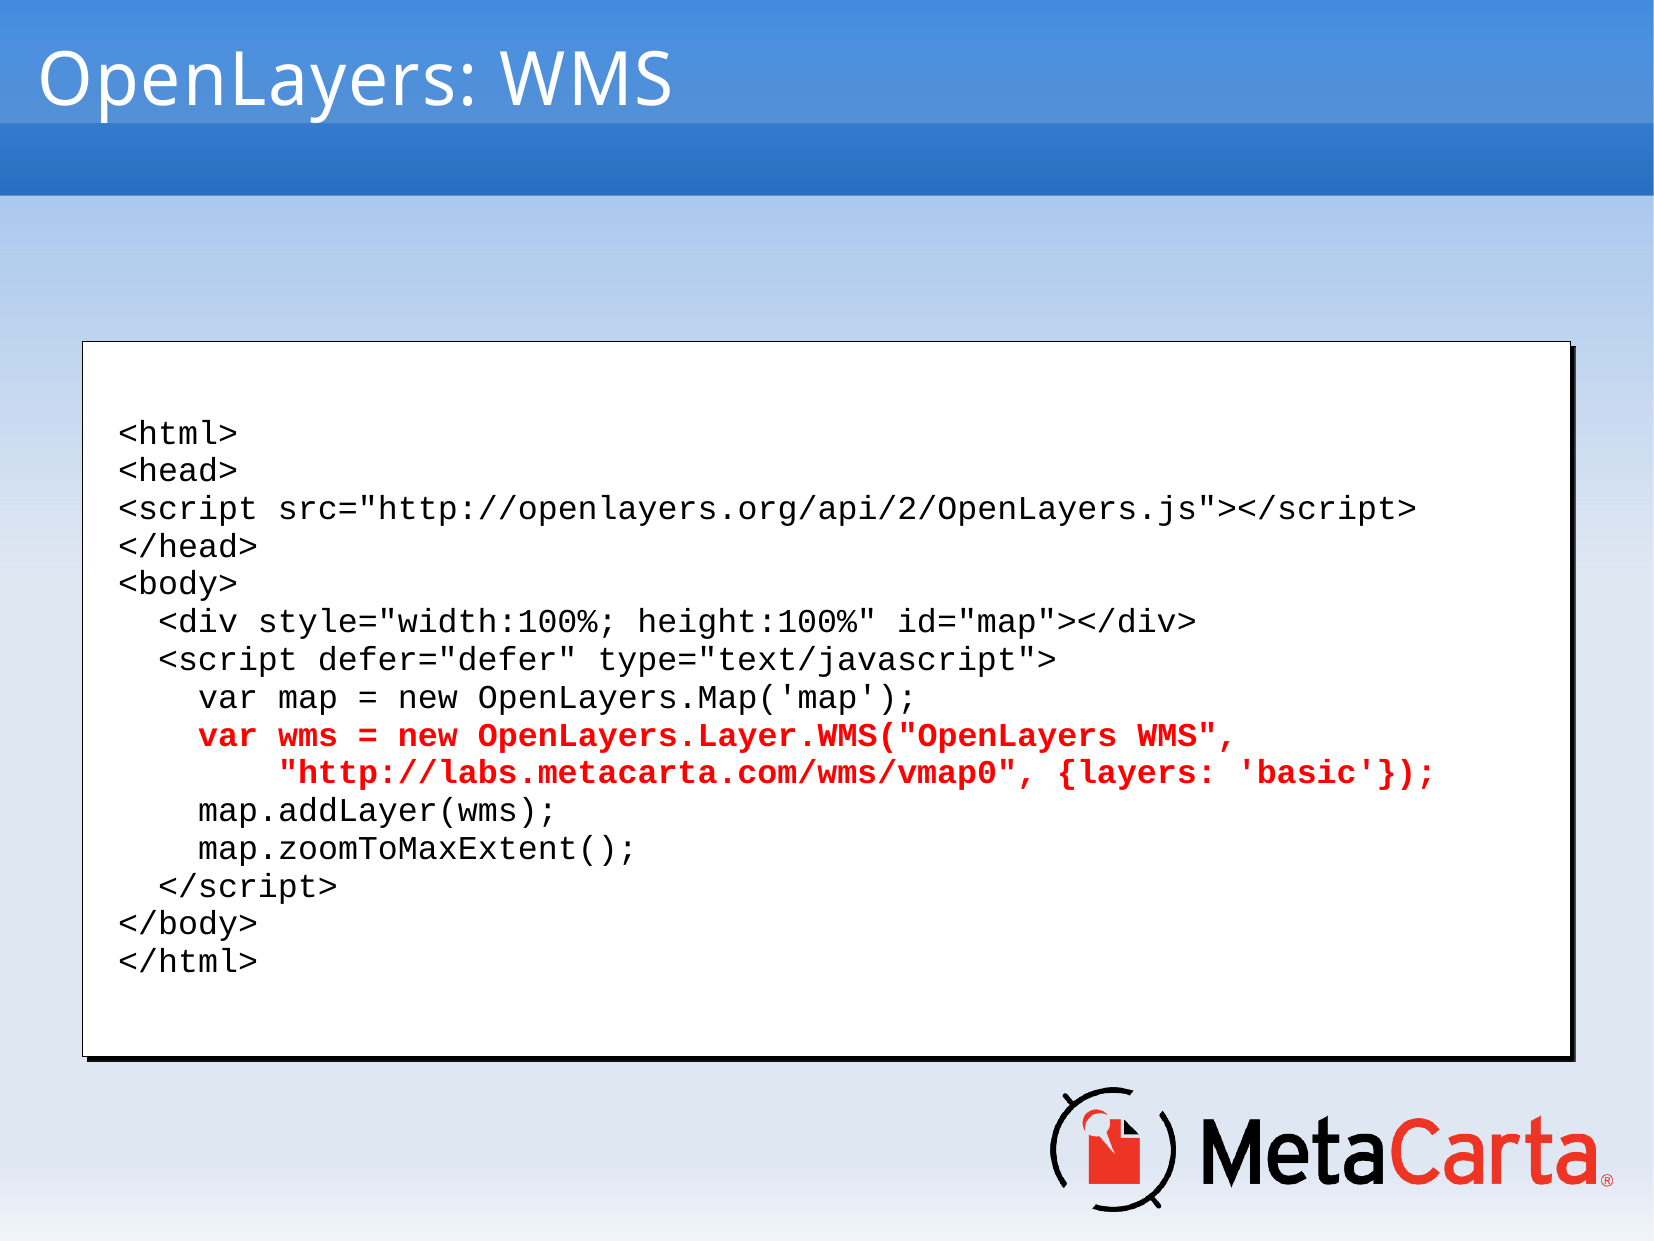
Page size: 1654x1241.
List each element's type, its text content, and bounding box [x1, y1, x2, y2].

subtitle <html> <head> <script src="http://openlayers.org/api/2/OpenLayers.js"></script> </head> <body> <div style="width:100%; height:100%" id="map"></div> <script defer="defer" type="text/javascript"> var map = new OpenLayers.Map('map'); var wms = new OpenLayers.Layer.WMS("OpenLayers WMS", "http://labs.metacarta.com/wms/vmap0", {layers: 'basic'}); map.addLayer(wms); map.zoomToMaxExtent(); </script> </body> </html> [82, 341, 1571, 1057]
title OpenLayers: WMS [37, 2, 1463, 151]
picture [0, 0, 1654, 1241]
